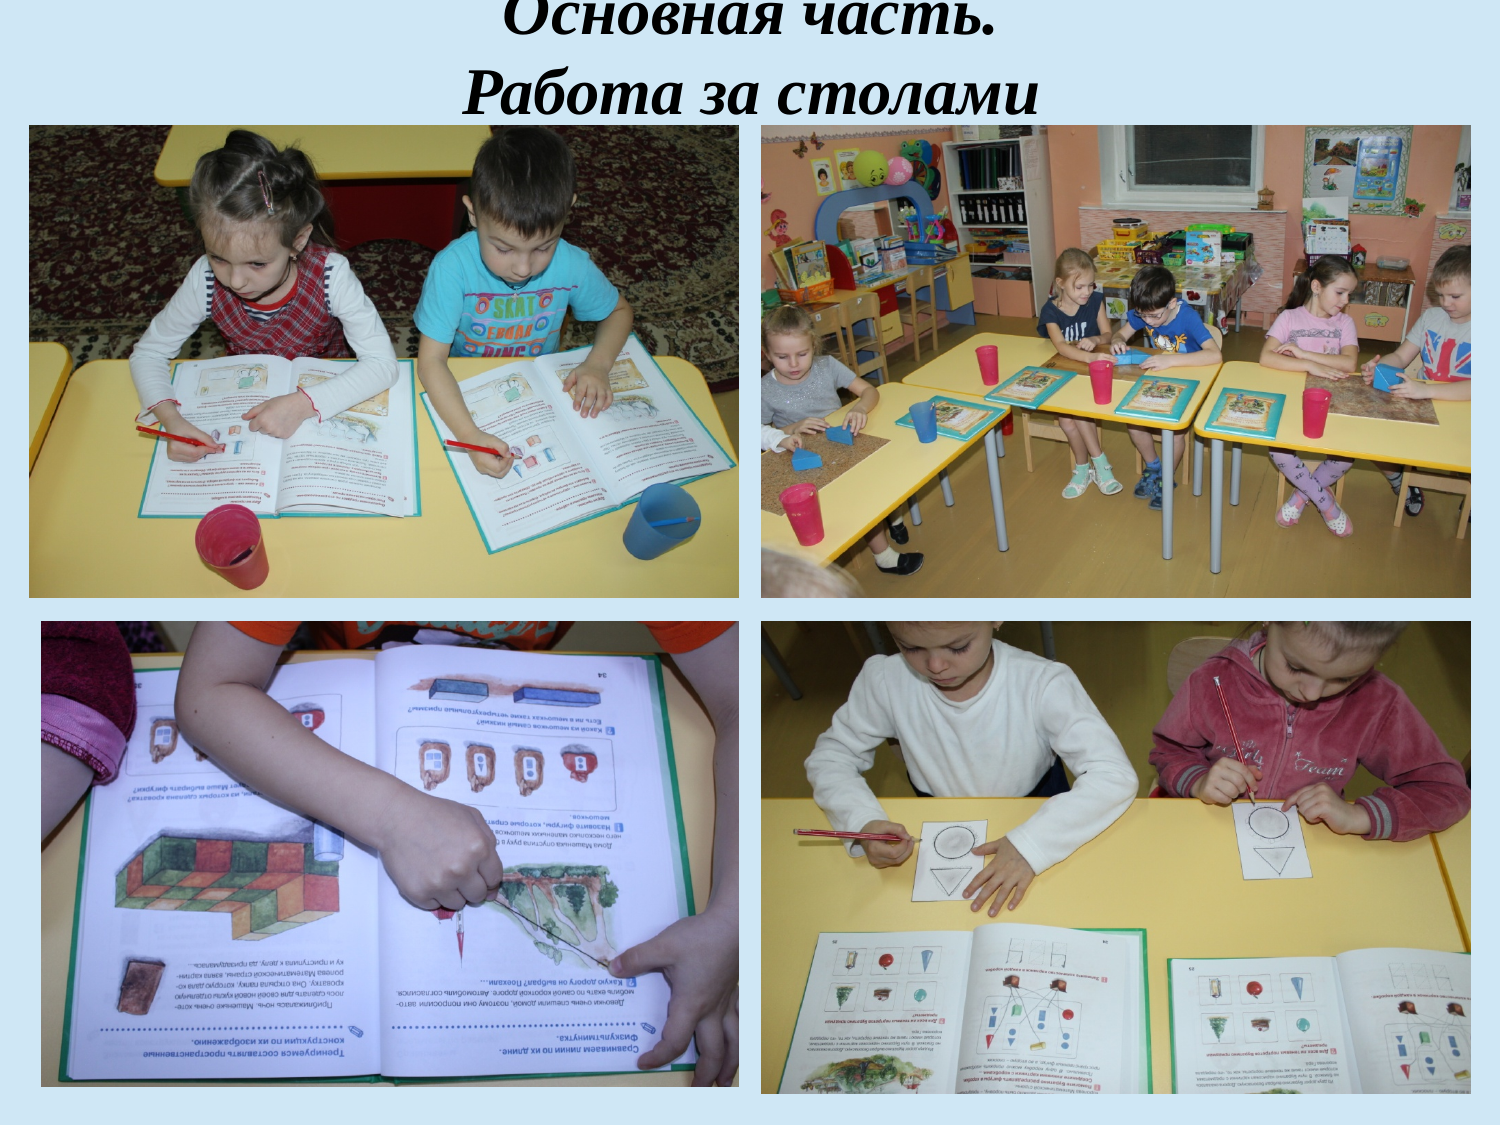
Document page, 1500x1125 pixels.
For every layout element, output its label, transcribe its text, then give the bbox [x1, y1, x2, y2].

picture [761, 125, 1471, 598]
picture [29, 125, 739, 598]
picture [761, 621, 1471, 1094]
picture [41, 621, 739, 1087]
title Основная часть. Работа за столами [76, 0, 1427, 148]
